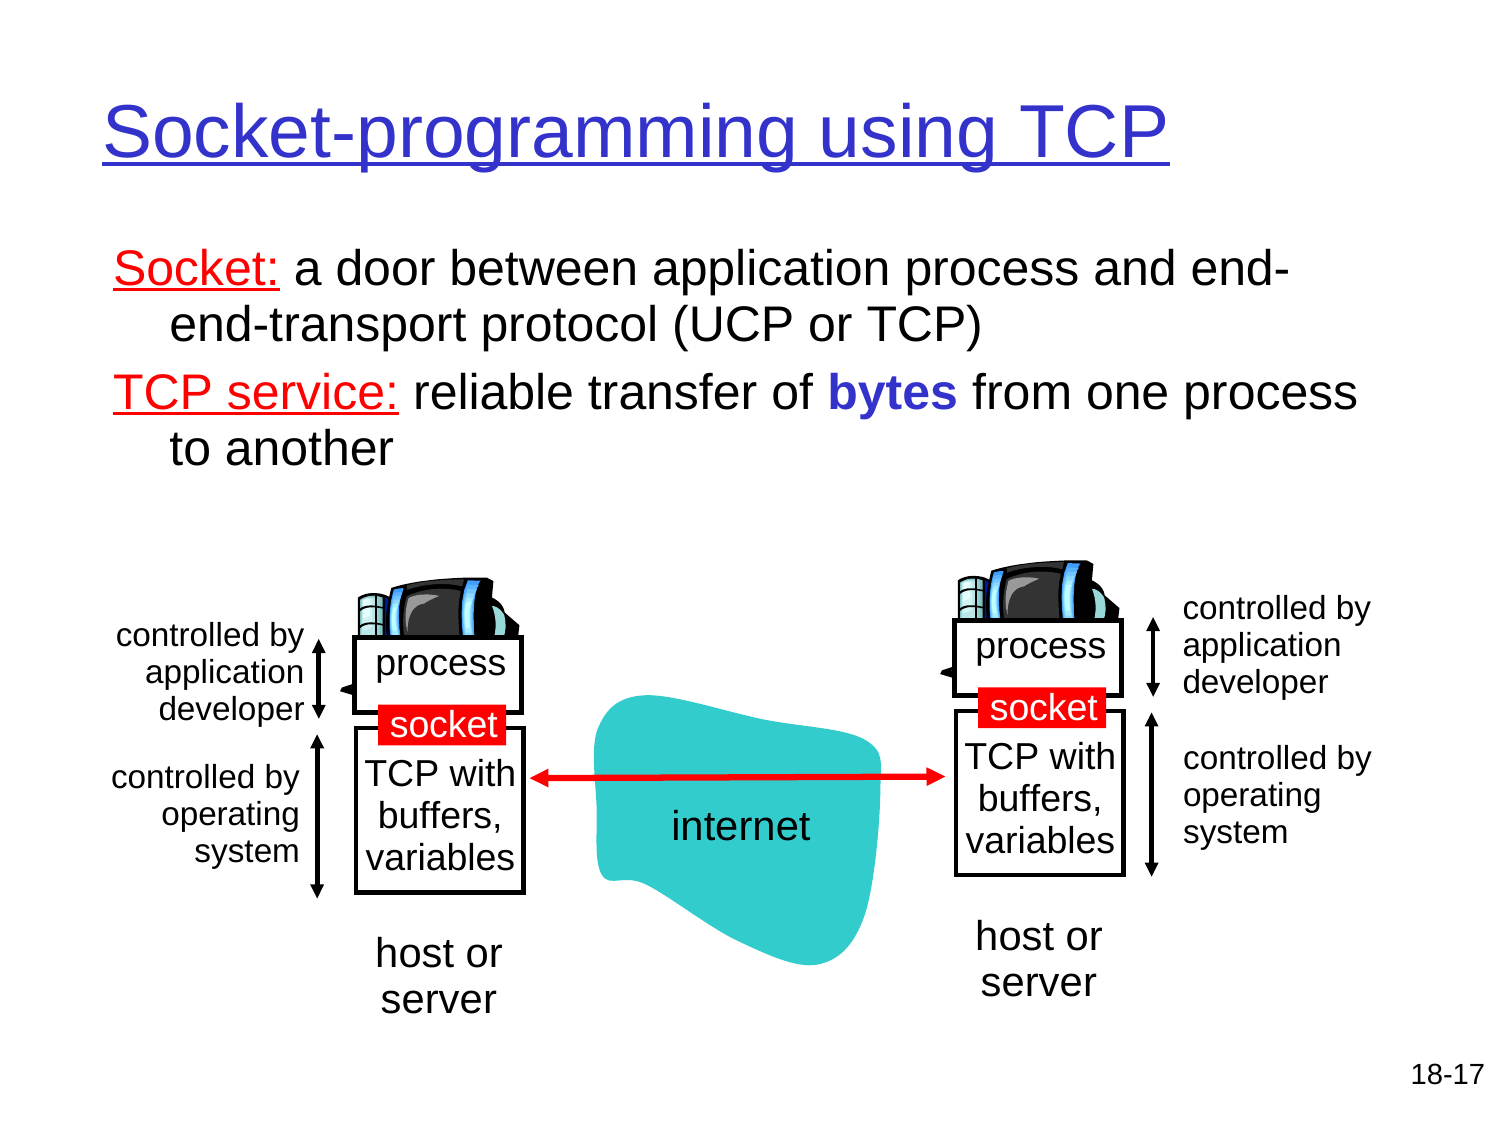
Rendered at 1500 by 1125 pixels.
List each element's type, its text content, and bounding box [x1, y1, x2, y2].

text_box host or server [360, 922, 518, 1031]
text_box [354, 637, 522, 713]
text_box TCP with buffers, variables [358, 744, 521, 887]
picture [940, 559, 1125, 706]
list Socket: a door between application process and end-end-transport protocol (UCP or TCP) TCP service: reliable transfer of bytes from one process to another [98, 232, 1374, 485]
text_box socket [375, 696, 514, 754]
text_box socket [975, 678, 1114, 737]
text_box controlled by application developer [1167, 581, 1387, 709]
text_box TCP with buffers, variables [526, 744, 532, 887]
text_box host or server [960, 904, 1118, 1014]
text_box controlled by operating system [96, 750, 315, 878]
text_box [594, 780, 881, 966]
text_box [954, 620, 1122, 696]
text_box controlled by application developer [100, 608, 320, 735]
picture [340, 576, 525, 723]
text_box internet [656, 795, 826, 858]
text_box process [360, 633, 522, 692]
title Socket-programming using TCP [87, 37, 1363, 225]
text_box process [960, 616, 1122, 674]
text_box [593, 695, 881, 774]
text_box TCP with buffers, variables [1126, 727, 1132, 870]
text_box TCP with buffers, variables [949, 727, 954, 870]
text_box TCP with buffers, variables [958, 727, 1121, 870]
text_box controlled by operating system [1168, 731, 1388, 859]
text_box TCP with buffers, variables [349, 744, 354, 887]
